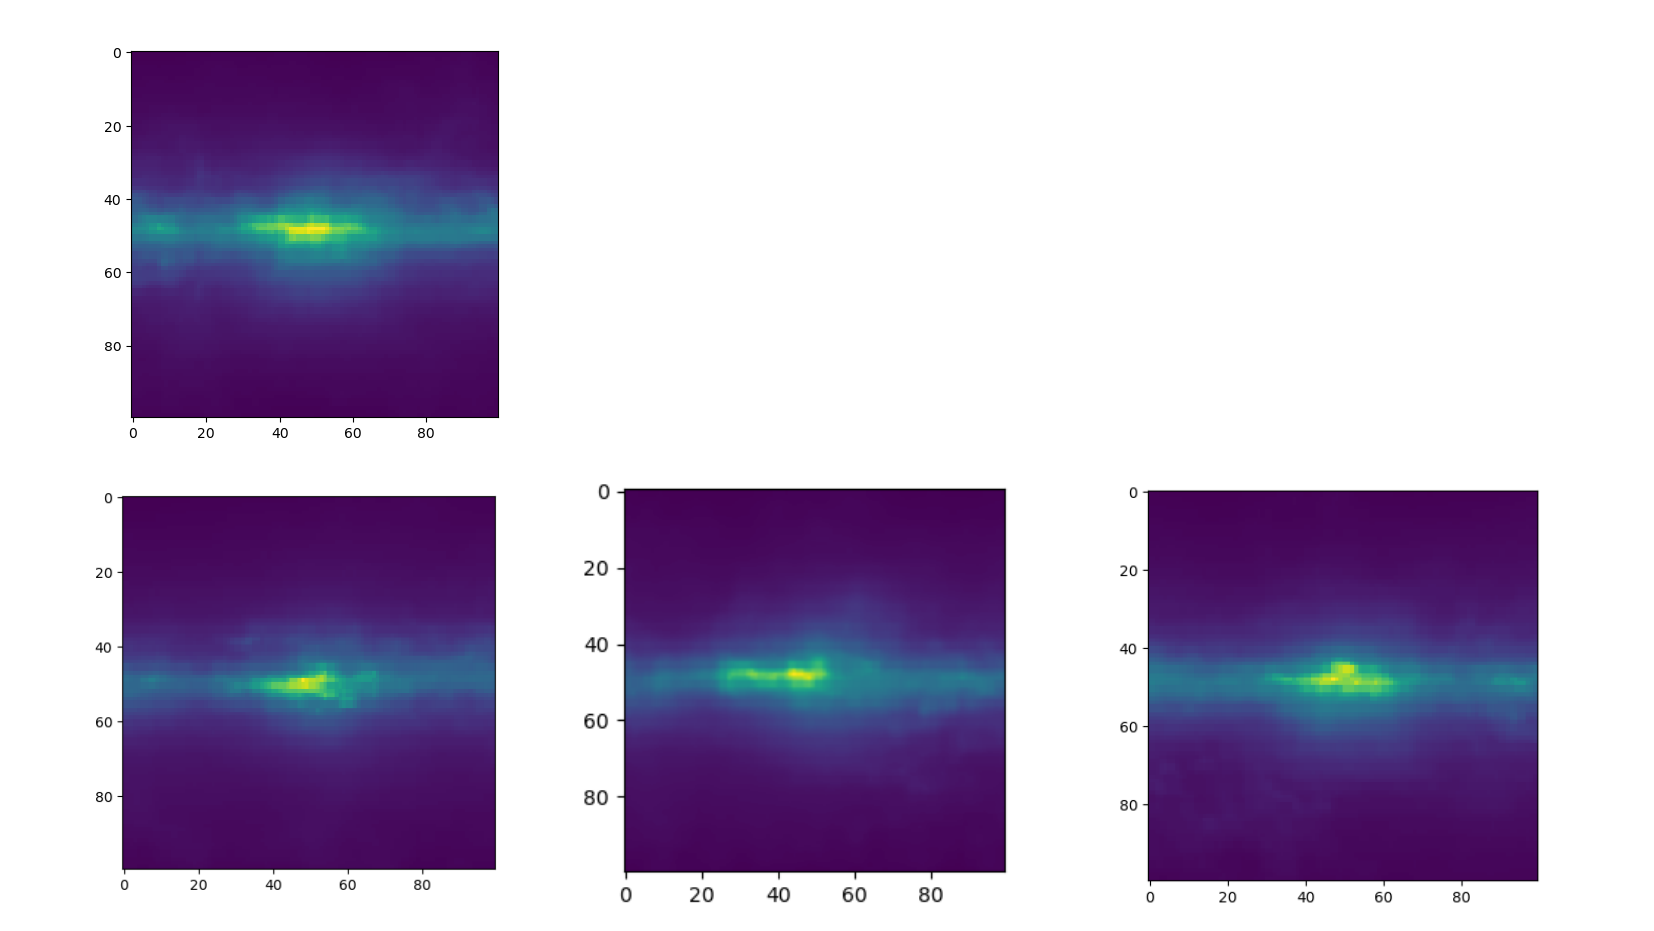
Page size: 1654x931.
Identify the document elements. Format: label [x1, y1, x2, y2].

picture [86, 29, 526, 454]
picture [90, 479, 520, 901]
picture [1110, 479, 1551, 913]
picture [570, 464, 1034, 914]
